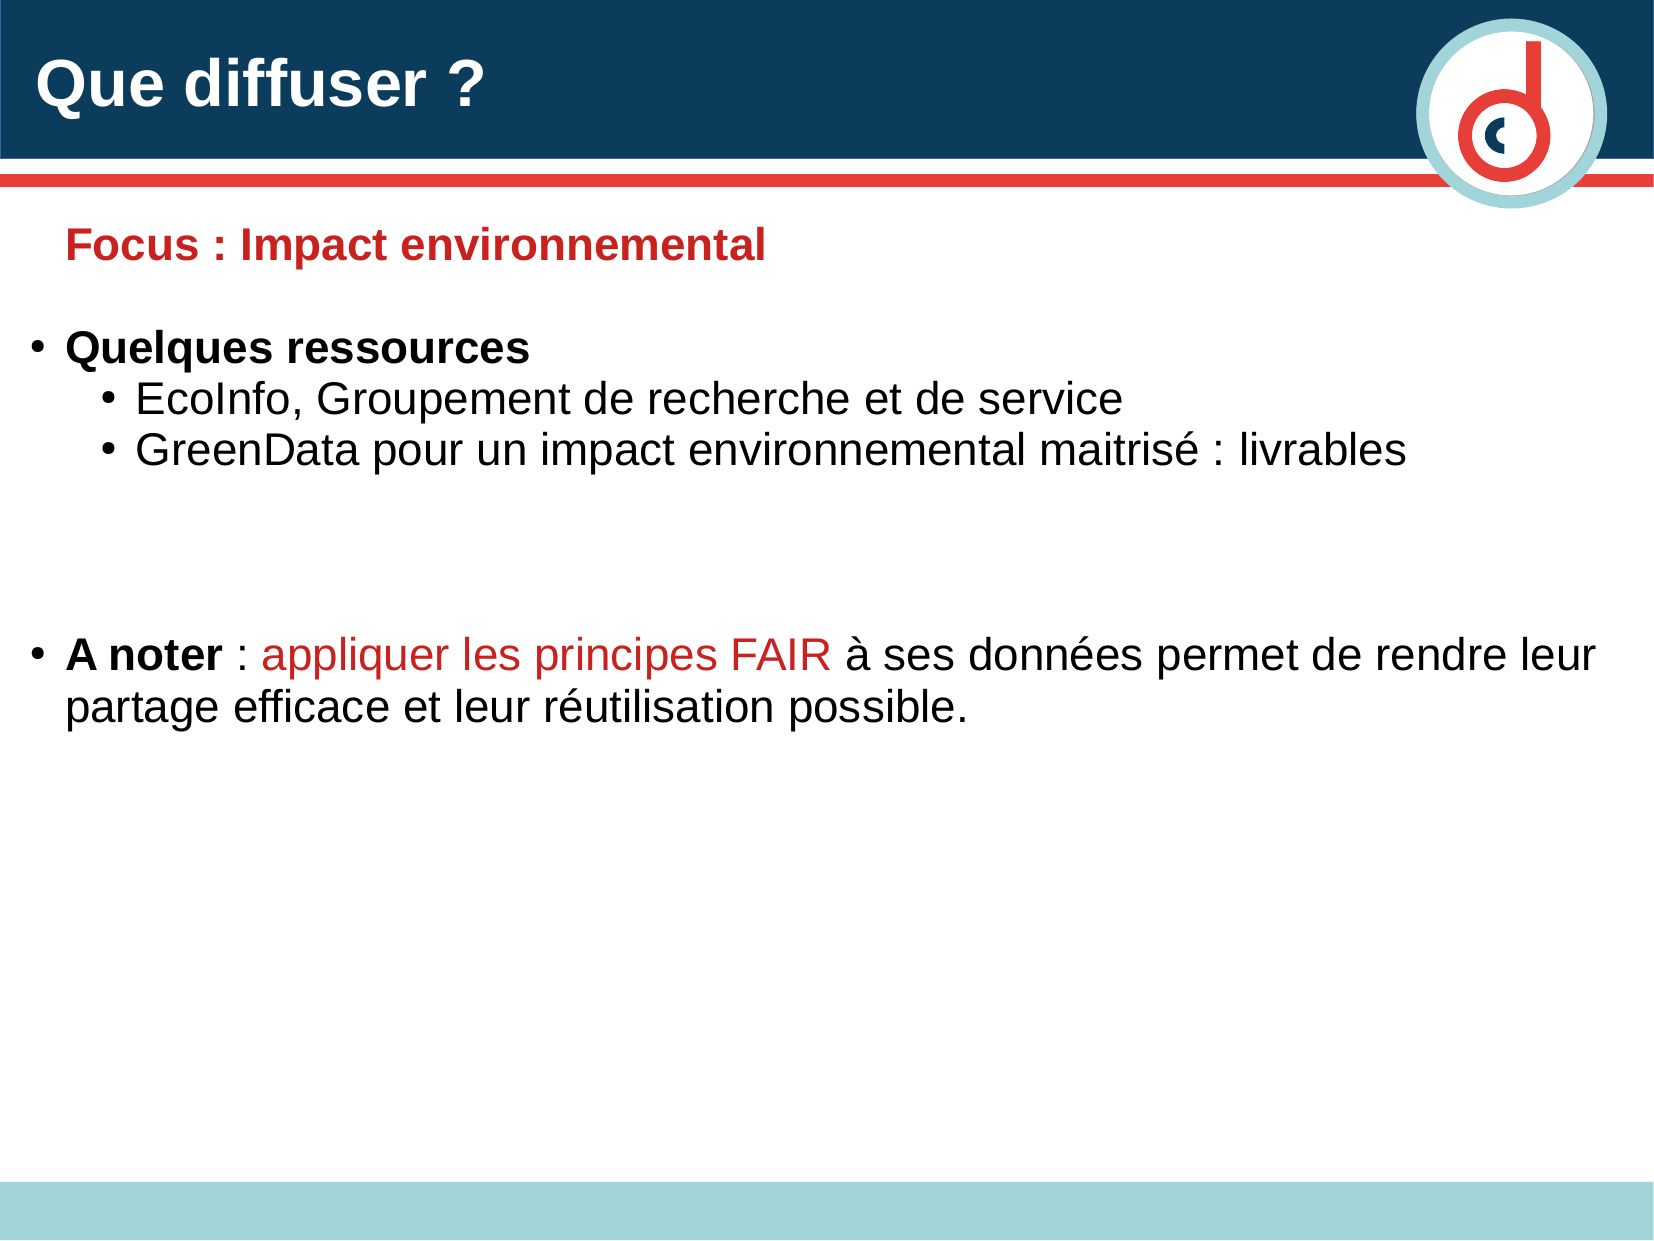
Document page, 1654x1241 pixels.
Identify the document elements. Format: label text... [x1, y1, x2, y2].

text_box Focus : Impact environnemental Quelques ressources EcoInfo, Groupement de recherche et de service GreenData pour un impact environnemental maitrisé : livrables A noter : appliquer les principes FAIR à ses données permet de rendre leur partage efficace et leur réutilisation possible. [29, 177, 1654, 1190]
title Que diffuser ? [35, 11, 1430, 159]
